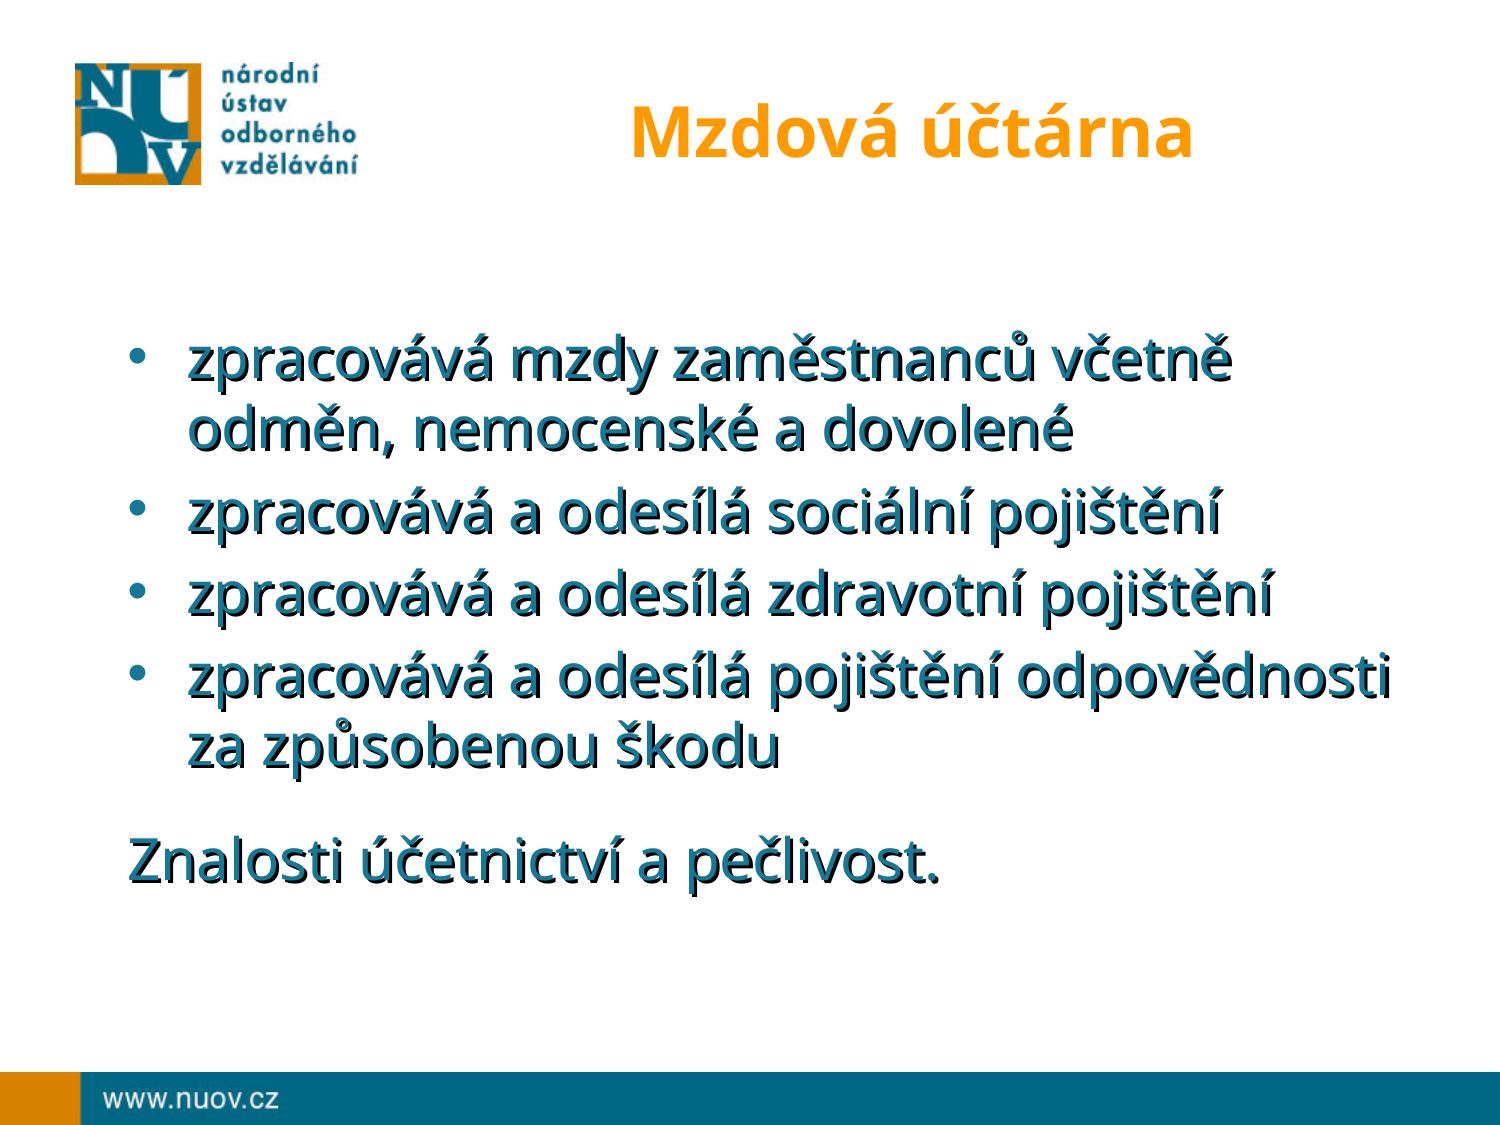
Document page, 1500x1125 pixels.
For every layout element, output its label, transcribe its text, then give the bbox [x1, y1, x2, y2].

text_box [0, 1072, 1500, 1125]
text_box zpracovává mzdy zaměstnanců včetně odměn, nemocenské a dovolené zpracovává a odesílá sociální pojištění zpracovává a odesílá zdravotní pojištění zpracovává a odesílá pojištění odpovědnosti za způsobenou škodu Znalosti účetnictví a pečlivost. [112, 312, 1425, 900]
title Mzdová účtárna [399, 45, 1425, 213]
text_box [75, 62, 358, 185]
